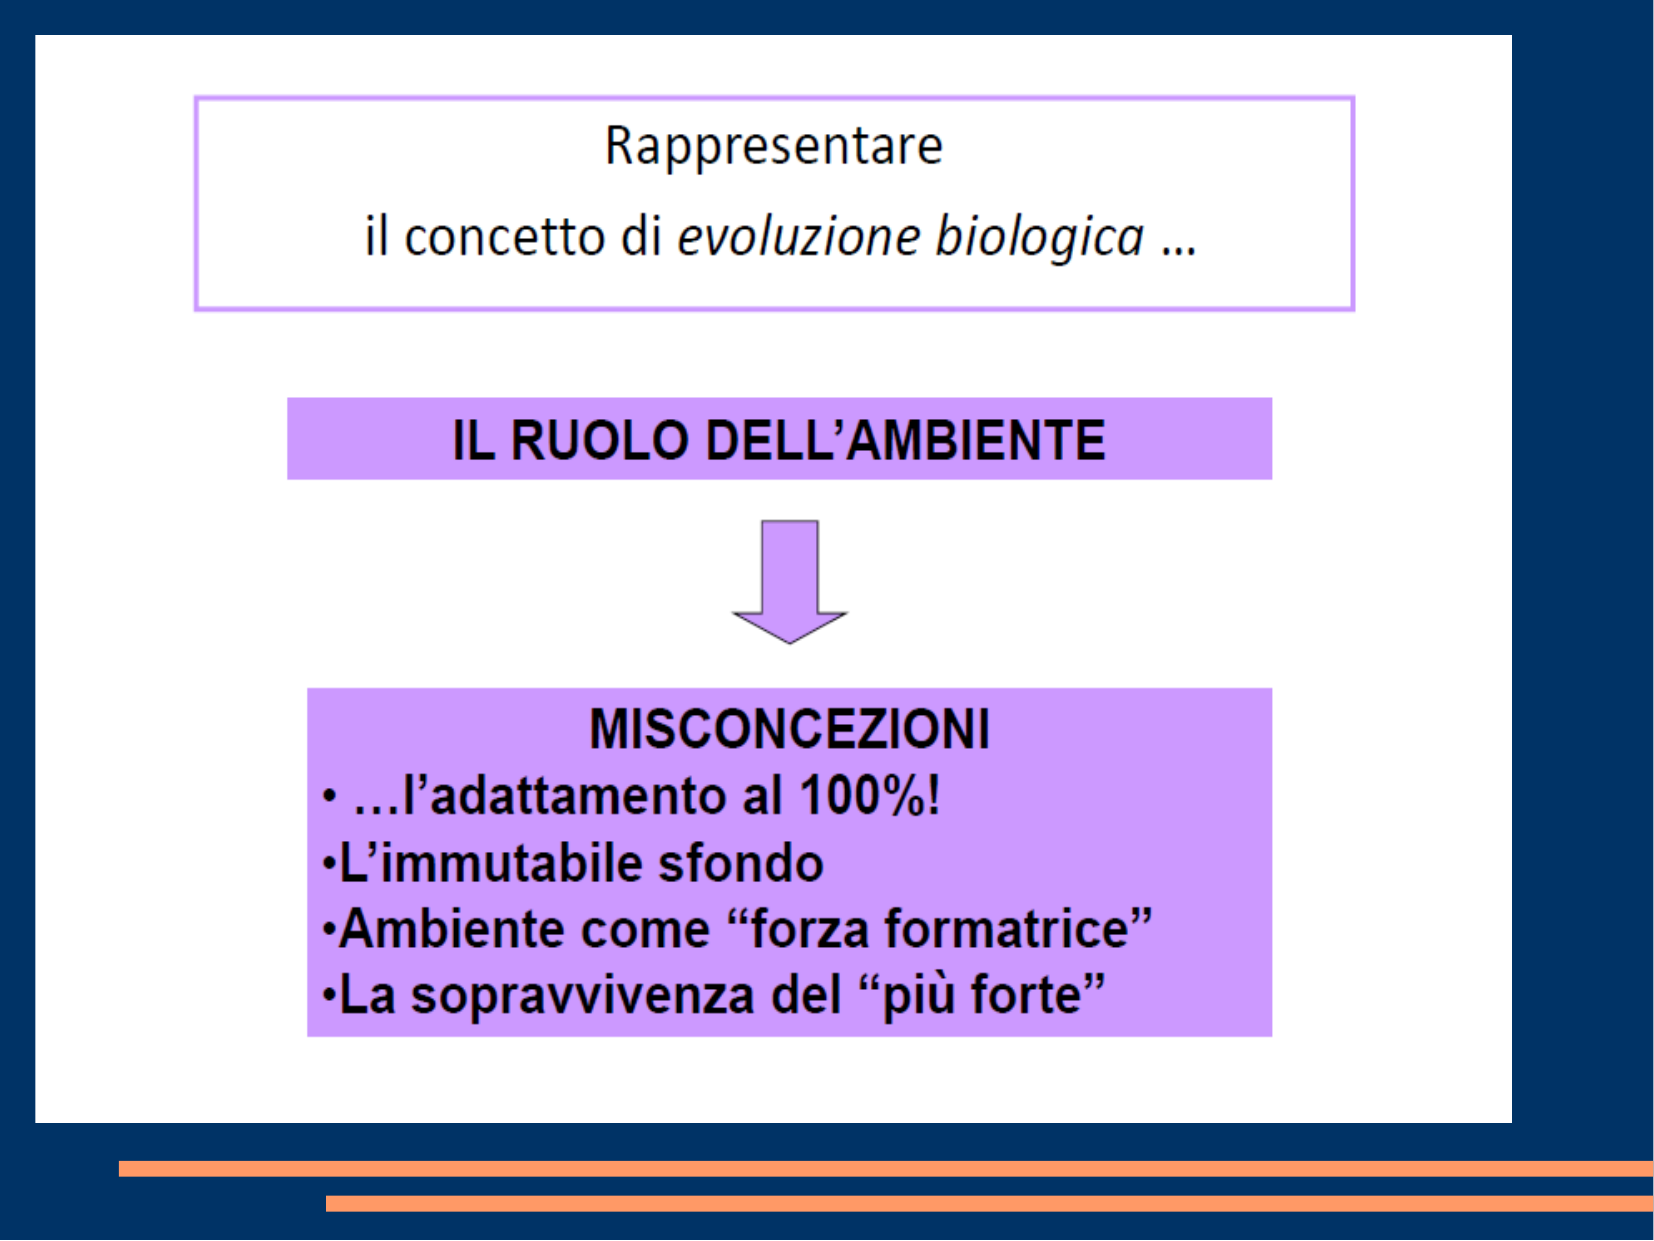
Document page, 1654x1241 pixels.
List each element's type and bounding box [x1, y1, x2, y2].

picture [35, 35, 1512, 1123]
